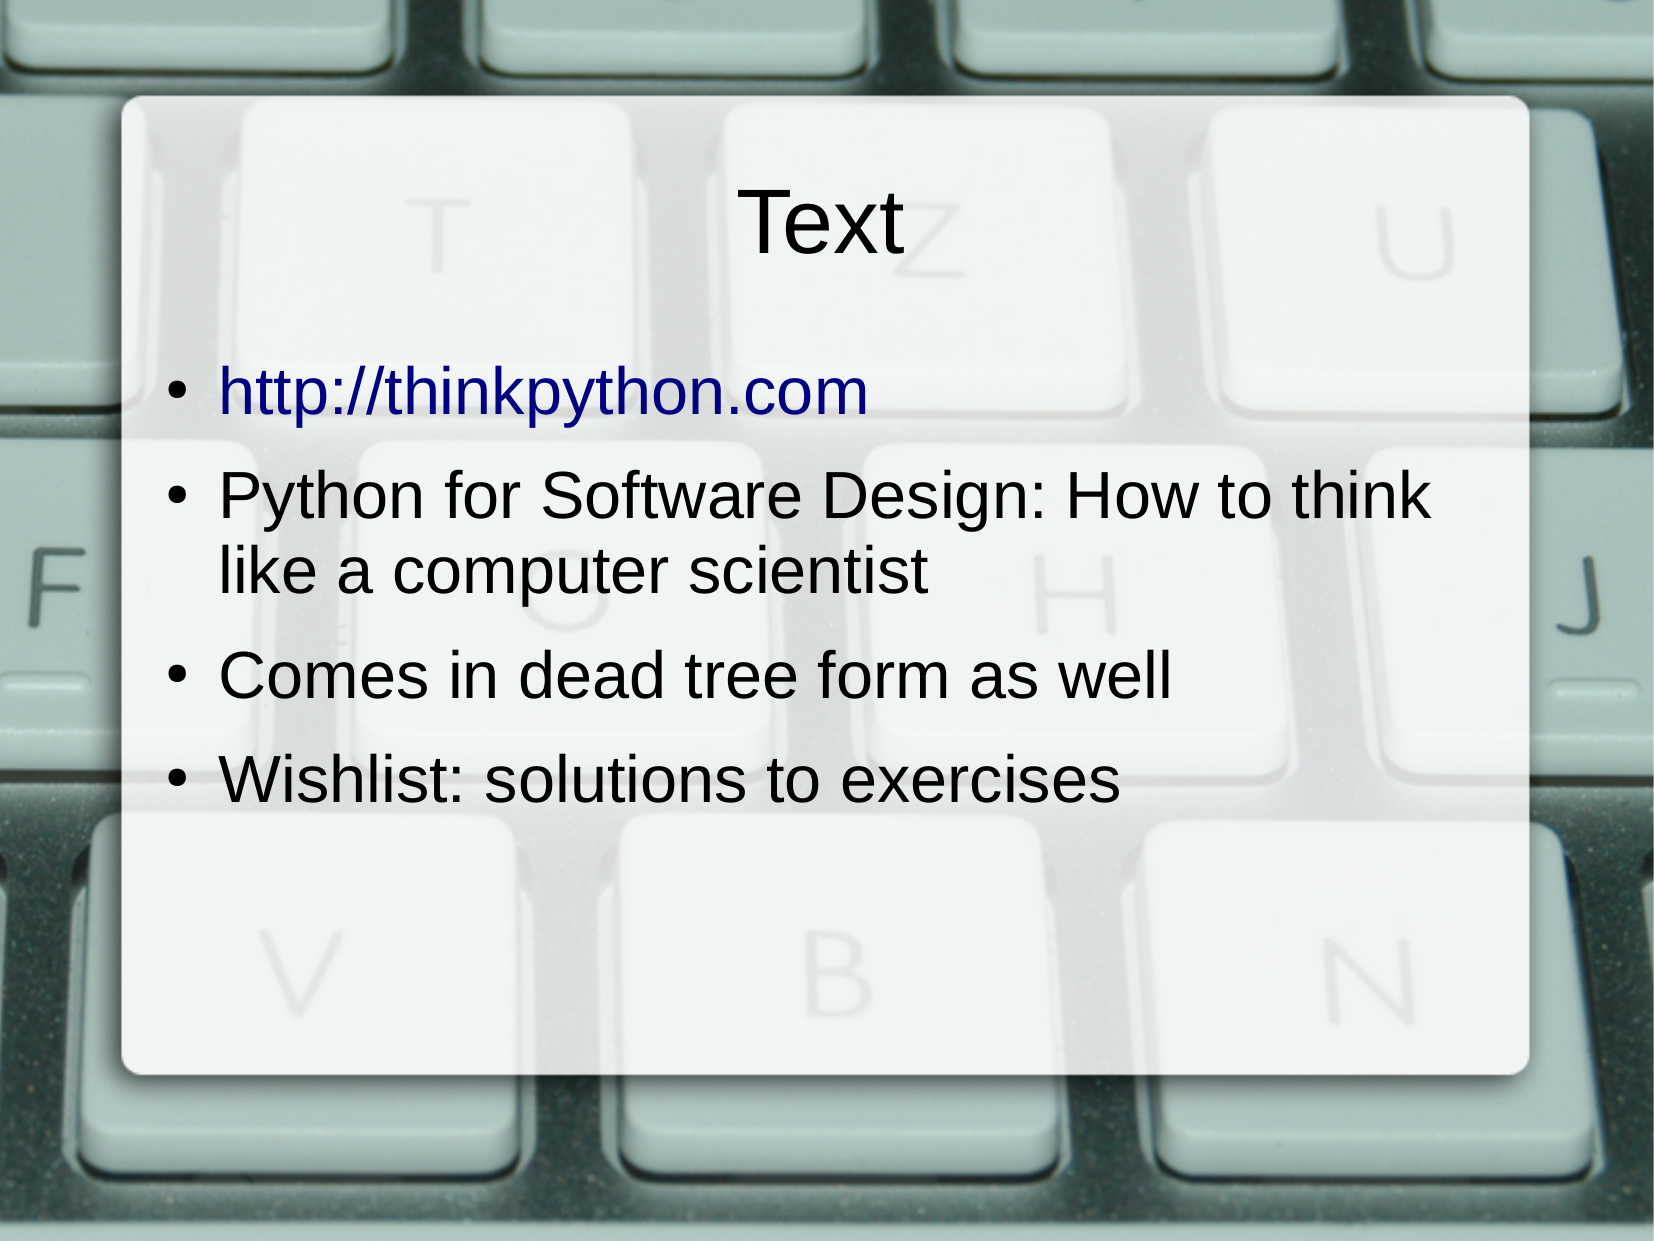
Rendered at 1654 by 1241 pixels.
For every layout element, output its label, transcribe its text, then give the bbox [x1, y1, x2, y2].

picture [0, 0, 1654, 1241]
list http://thinkpython.com Python for Software Design: How to think like a computer scientist Comes in dead tree form as well Wishlist: solutions to exercises [147, 354, 1506, 1159]
title Text [135, 117, 1506, 325]
